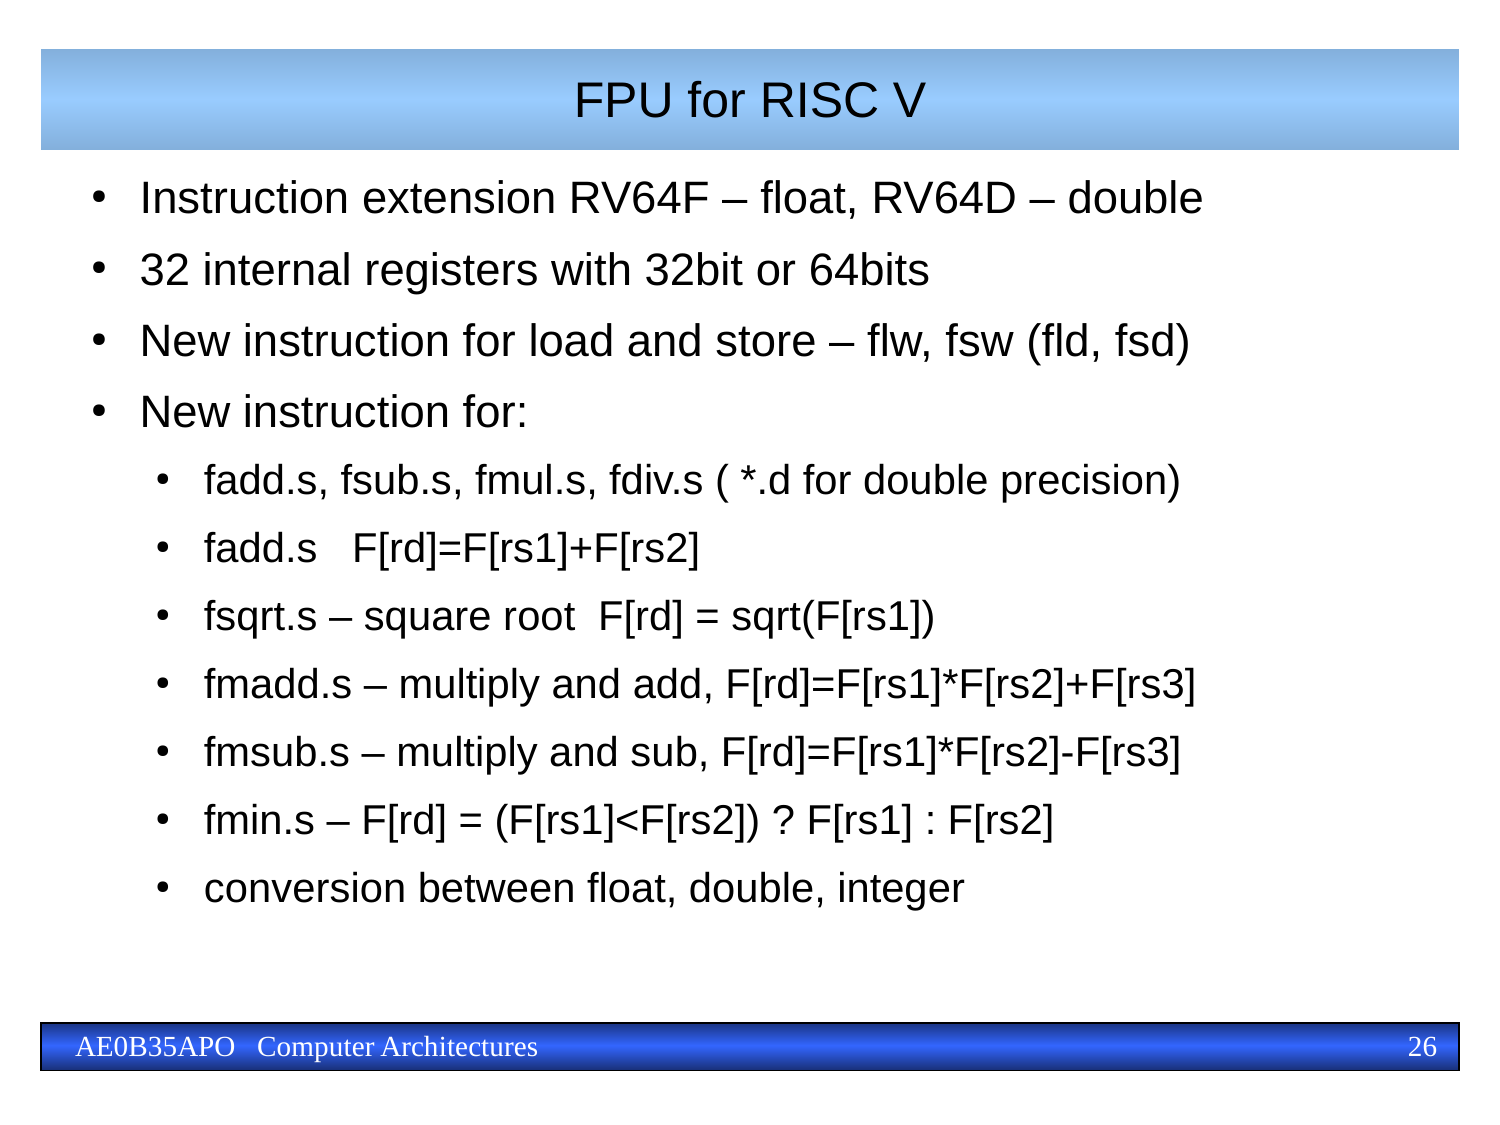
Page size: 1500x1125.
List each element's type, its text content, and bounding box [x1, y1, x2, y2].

list Instruction extension RV64F – float, RV64D – double 32 internal registers with 32bit or 64bits New instruction for load and store – flw, fsw (fld, fsd) New instruction for: fadd.s, fsub.s, fmul.s, fdiv.s ( *.d for double precision) fadd.s F[rd]=F[rs1]+F[rs2] fsqrt.s – square root F[rd] = sqrt(F[rs1]) fmadd.s – multiply and add, F[rd]=F[rs1]*F[rs2]+F[rs3] fmsub.s – multiply and sub, F[rd]=F[rs1]*F[rs2]-F[rs3] fmin.s – F[rd] = (F[rs1]<F[rs2]) ? F[rs1] : F[rs2] conversion between float, double, integer [75, 172, 1426, 916]
title FPU for RISC V [41, 49, 1459, 150]
